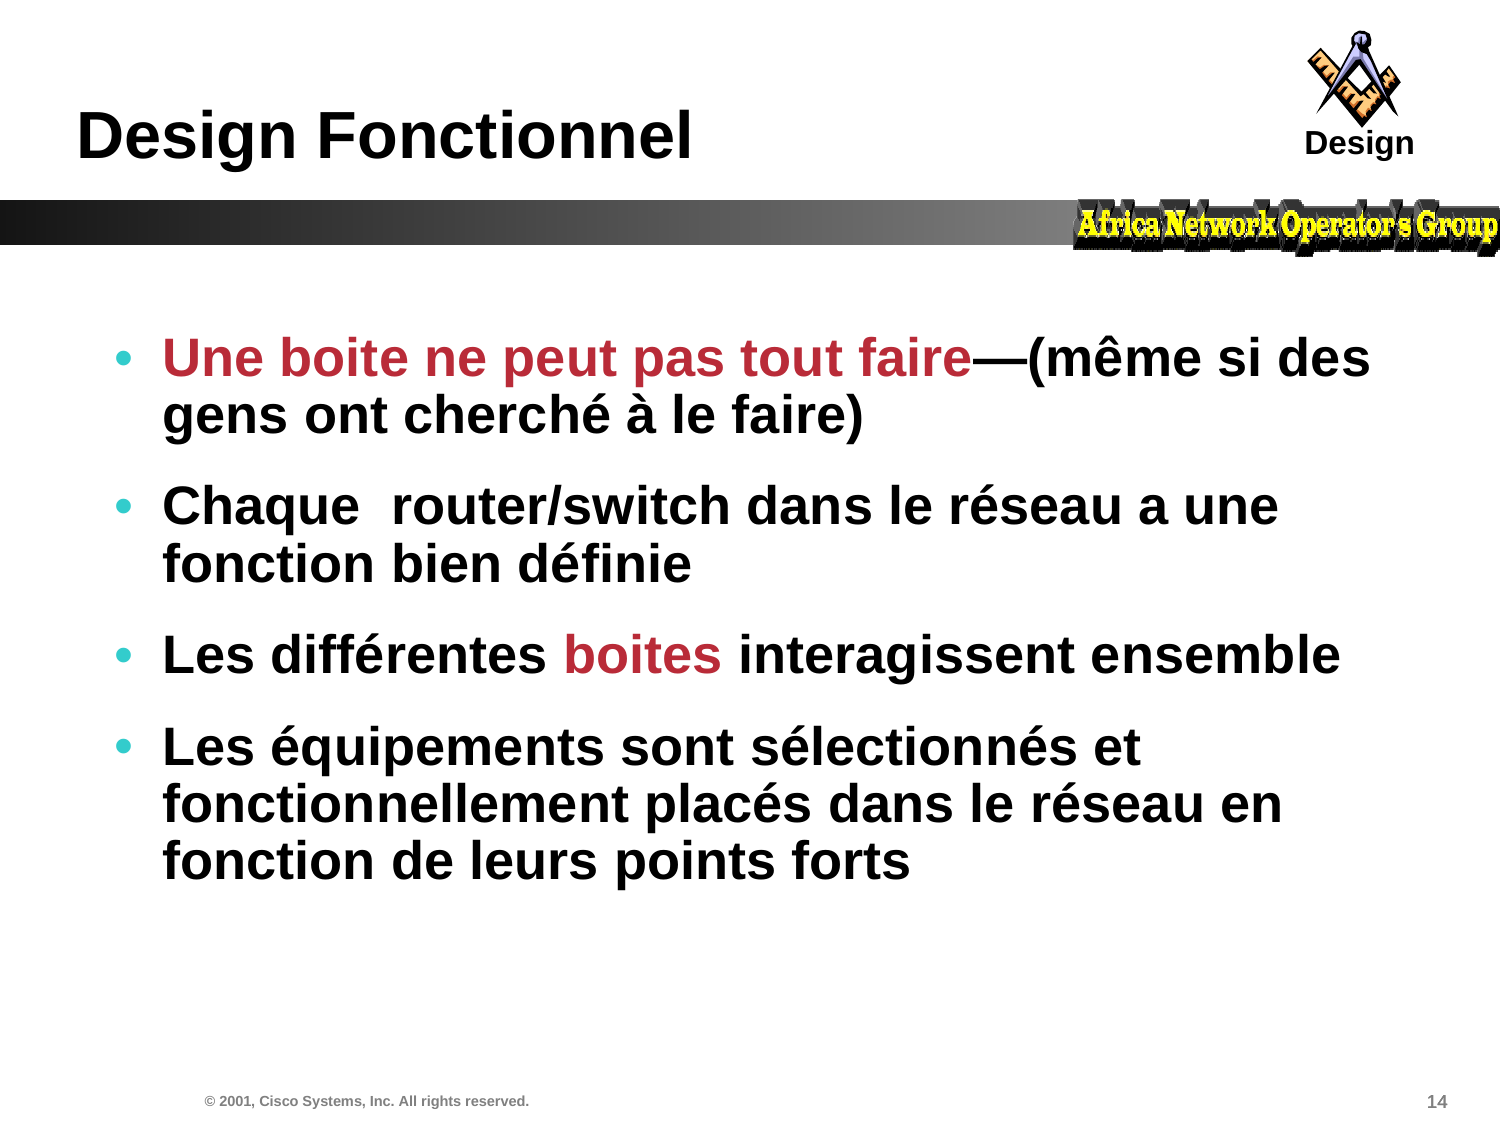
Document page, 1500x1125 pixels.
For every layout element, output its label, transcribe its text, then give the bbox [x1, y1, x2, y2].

picture [1070, 180, 1500, 275]
text_box Design [1292, 118, 1428, 168]
picture [1307, 29, 1402, 118]
list Une boite ne peut pas tout faire—(même si des gens ont cherché à le faire) Chaque router/switch dans le réseau a une fonction bien définie Les différentes boites interagissent ensemble Les équipements sont sélectionnés et fonctionnellement placés dans le réseau en fonction de leurs points forts [74, 304, 1412, 1009]
title Design Fonctionnel [62, 41, 1314, 180]
